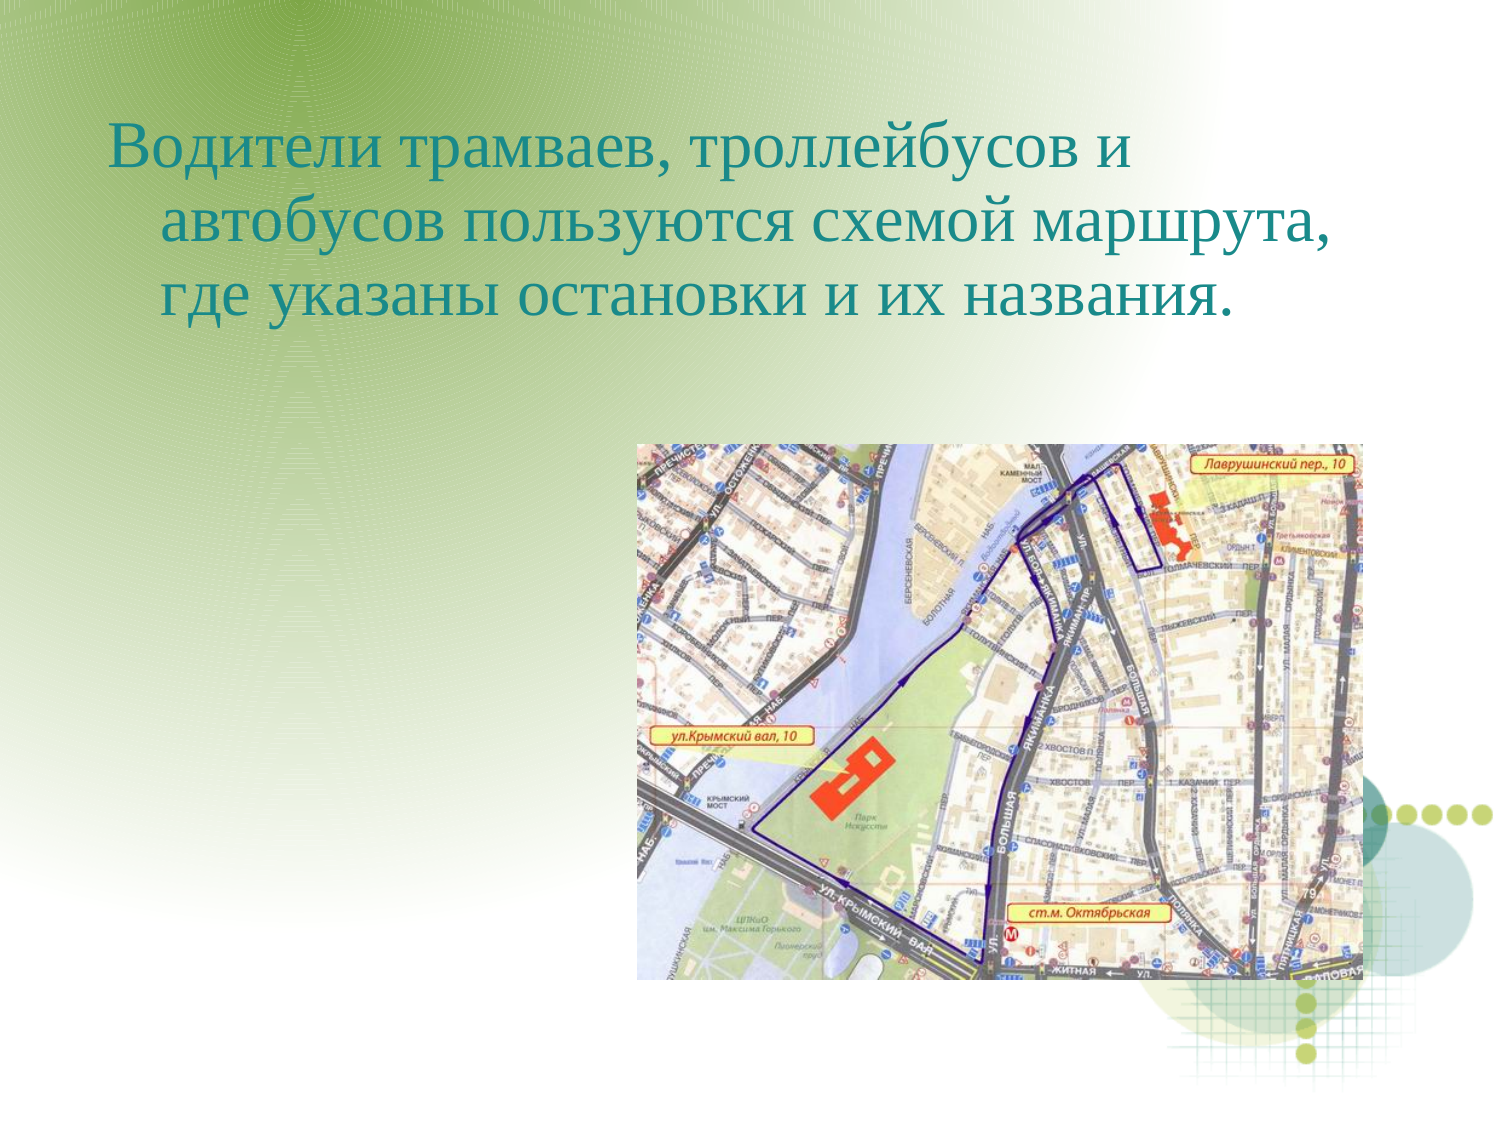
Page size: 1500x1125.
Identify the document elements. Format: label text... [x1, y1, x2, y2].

title [75, 47, 1426, 99]
list Водители трамваев, троллейбусов и автобусов пользуются схемой маршрута, где указаны остановки и их названия. [75, 99, 1426, 776]
picture [637, 444, 1500, 1098]
